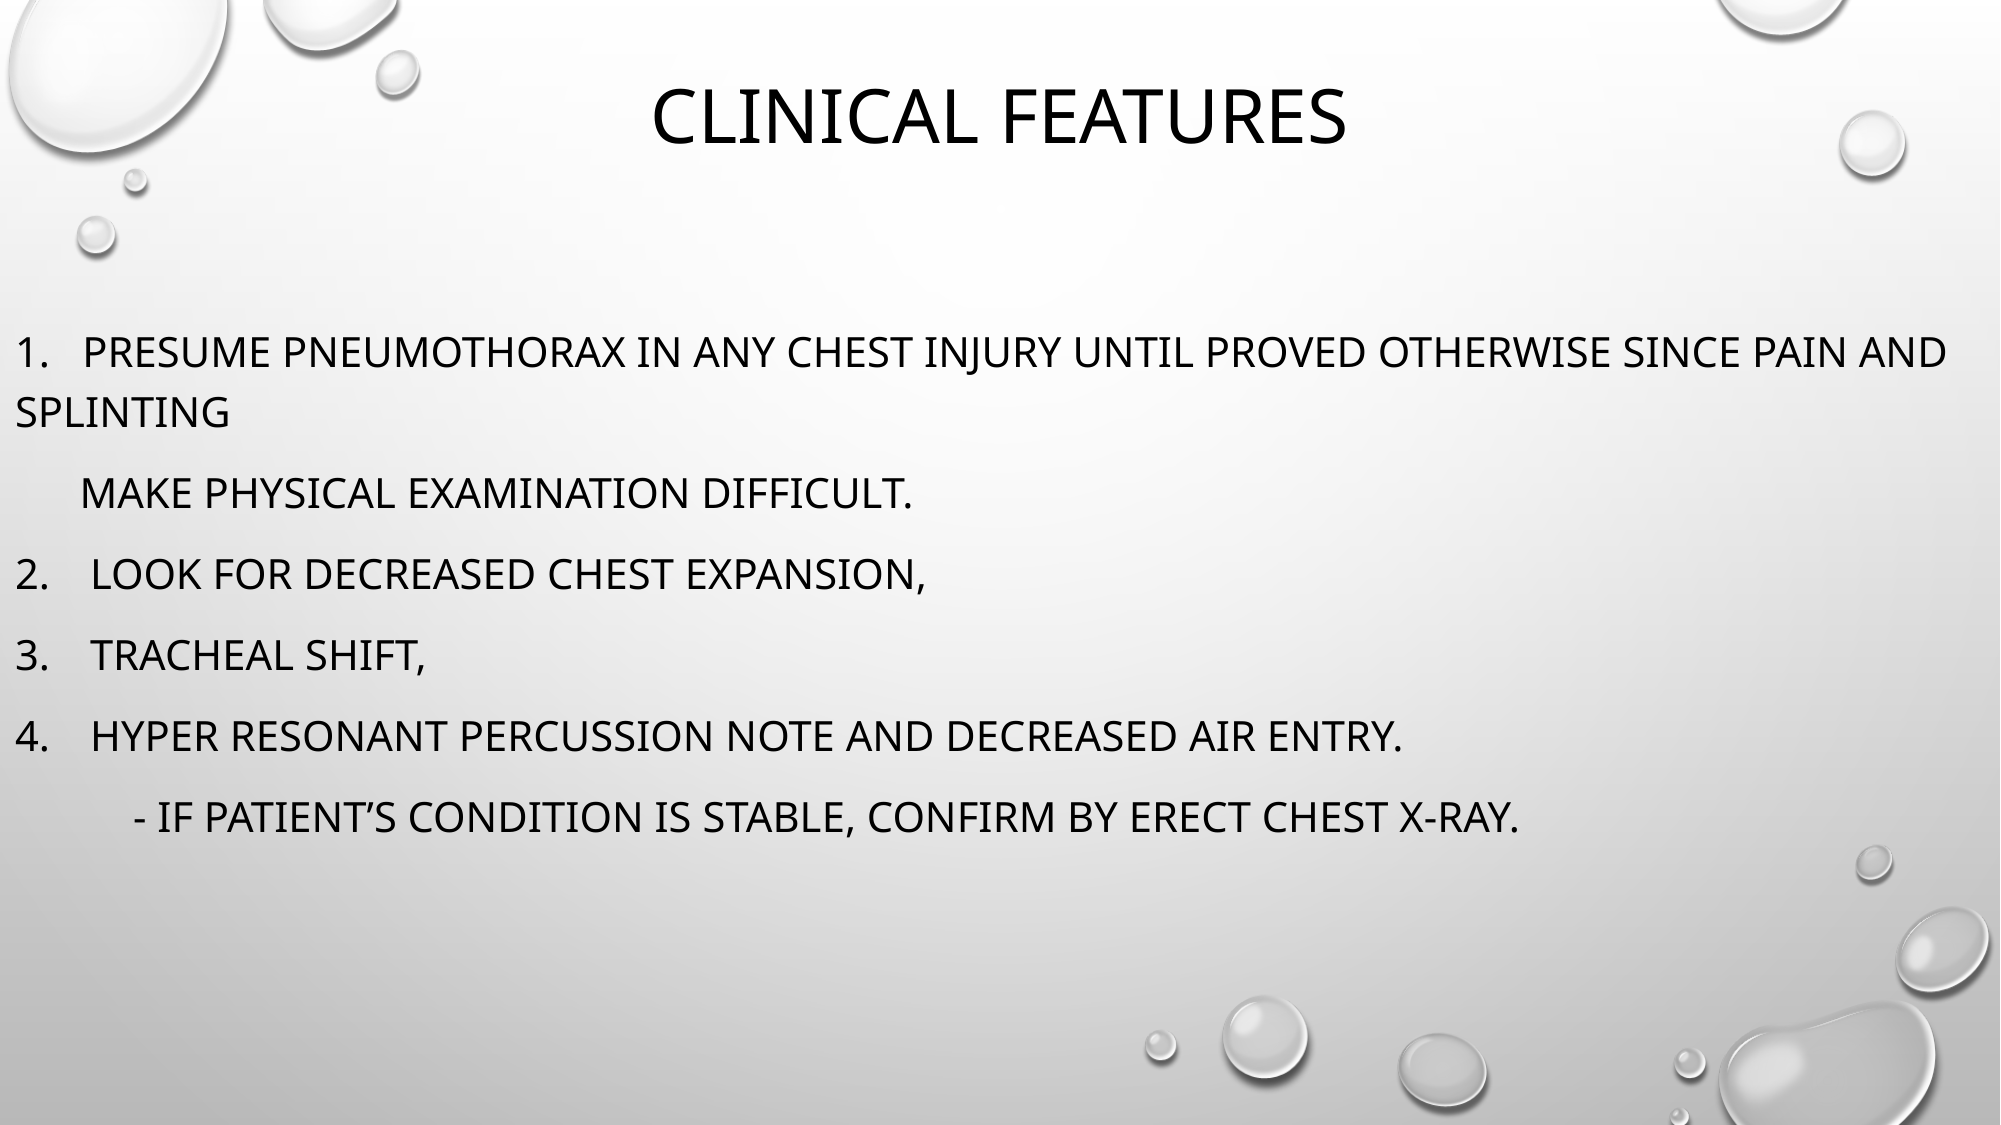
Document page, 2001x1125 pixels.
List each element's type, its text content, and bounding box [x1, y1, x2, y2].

title CLINICAL FEATURES [0, 0, 2000, 237]
list 1. Presume pneumothorax in any chest injury until proved otherwise since pain and splinting make physical examination difficult. Look for decreased chest expansion, tracheal shift, hyper resonant percussion note and decreased air entry. - If patient’s condition is stable, confirm by erect chest x-ray. [0, 237, 2000, 1125]
